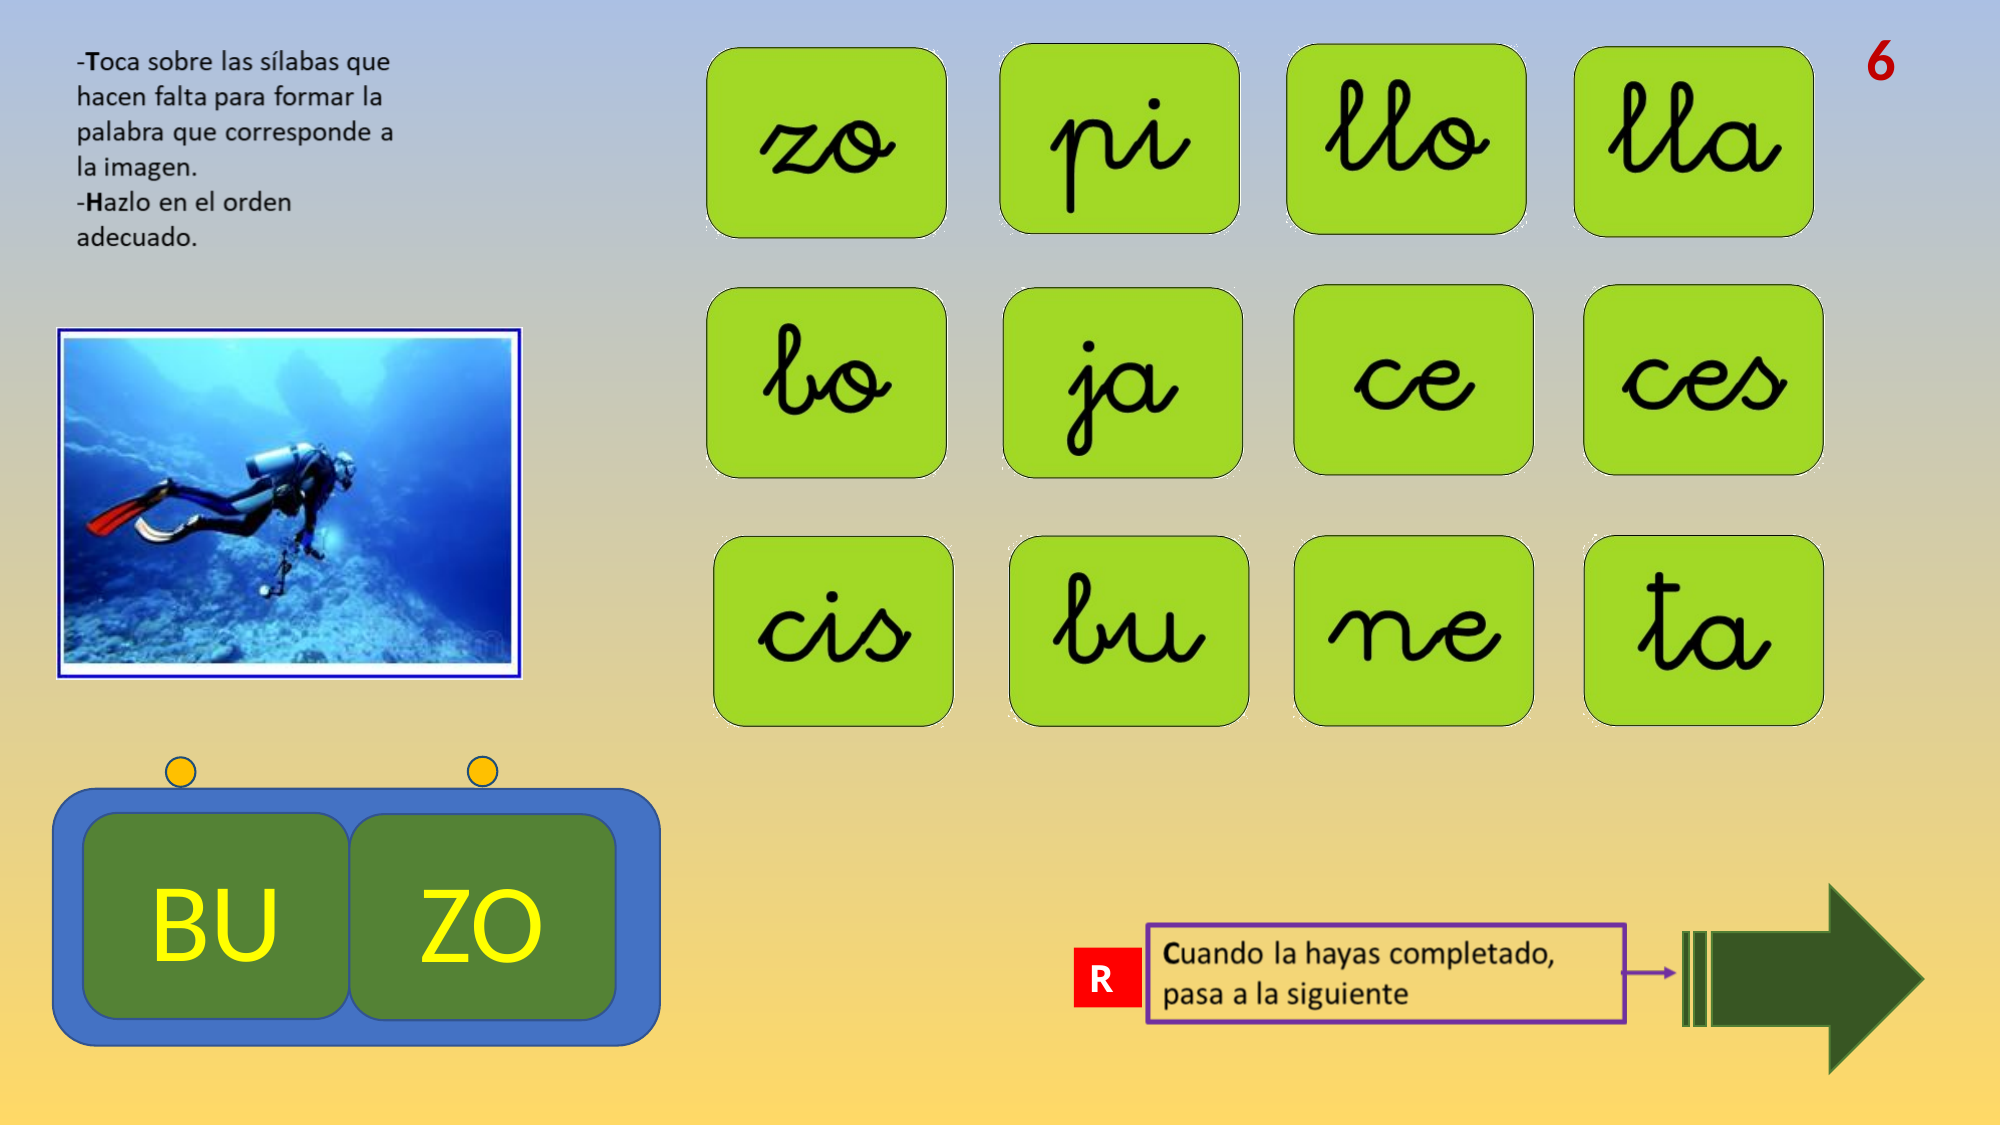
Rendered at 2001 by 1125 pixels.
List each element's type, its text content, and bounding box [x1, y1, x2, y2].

picture [713, 535, 955, 728]
text_box [1711, 885, 1924, 1073]
picture [56, 327, 523, 680]
text_box BU [82, 812, 349, 1019]
text_box [165, 757, 196, 787]
picture [58, 34, 431, 272]
picture [706, 287, 948, 479]
picture [1573, 46, 1815, 238]
picture [1286, 43, 1527, 235]
text_box ZO [349, 814, 616, 1021]
picture [1141, 921, 1691, 1034]
text_box 6 [1851, 14, 1953, 100]
picture [1002, 287, 1244, 479]
text_box [467, 756, 498, 787]
picture [706, 47, 948, 239]
picture [1293, 284, 1535, 476]
text_box [1694, 932, 1707, 1026]
text_box [52, 788, 660, 1046]
picture [999, 42, 1241, 235]
picture [1008, 535, 1250, 727]
picture [1583, 534, 1825, 727]
picture [1583, 284, 1825, 476]
picture [1293, 535, 1535, 727]
text_box R [1073, 947, 1141, 1008]
